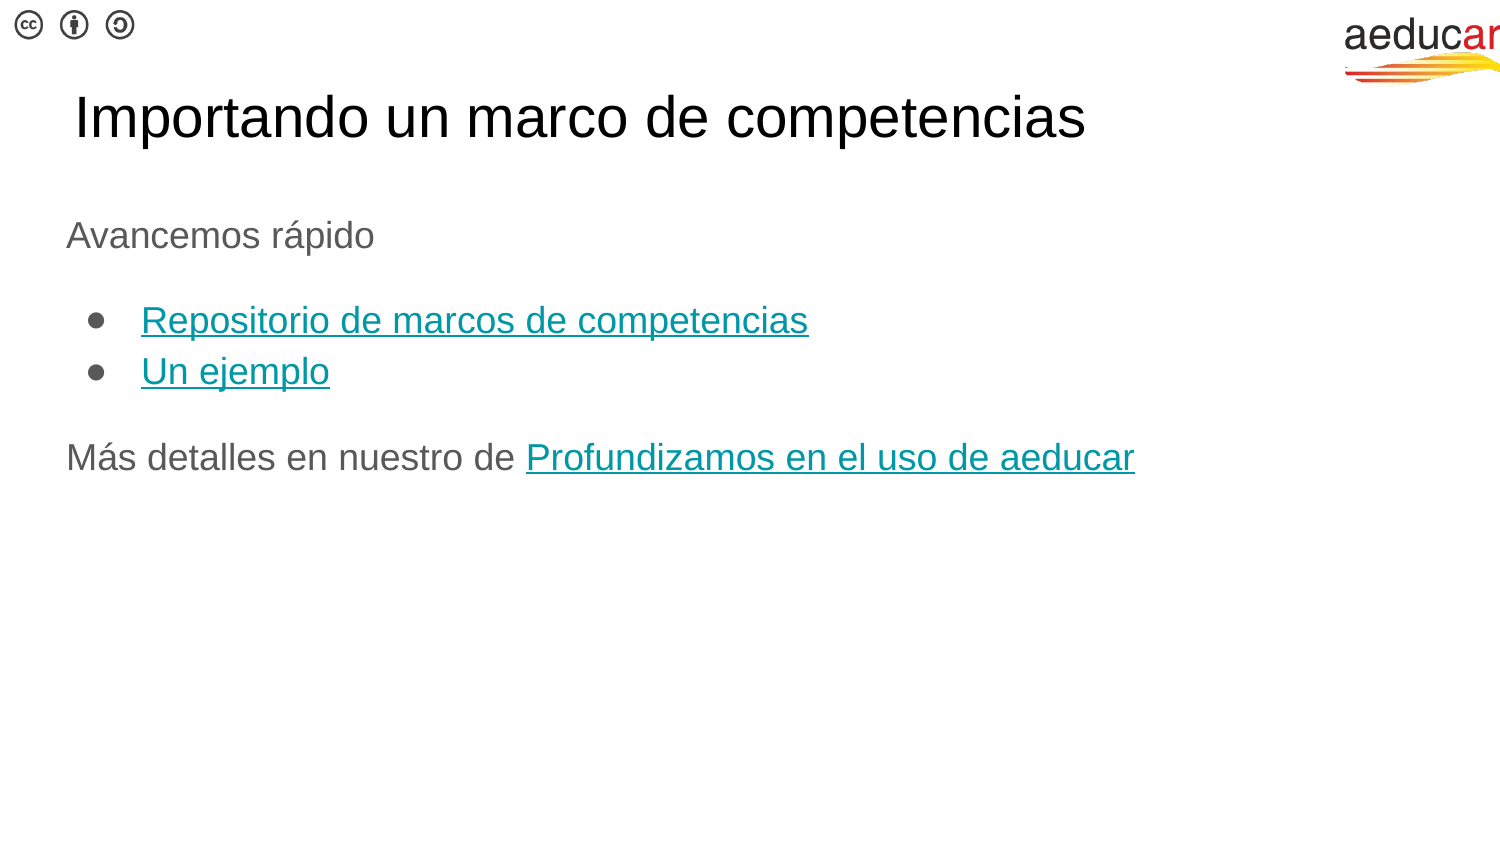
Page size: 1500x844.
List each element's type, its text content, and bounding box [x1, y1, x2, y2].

title Importando un marco de competencias [59, 64, 1164, 181]
picture [0, 0, 146, 48]
list Avancemos rápido Repositorio de marcos de competencias Un ejemplo Más detalles en nuestro de Profundizamos en el uso de aeducar [51, 189, 1299, 579]
picture [1344, 0, 1500, 104]
